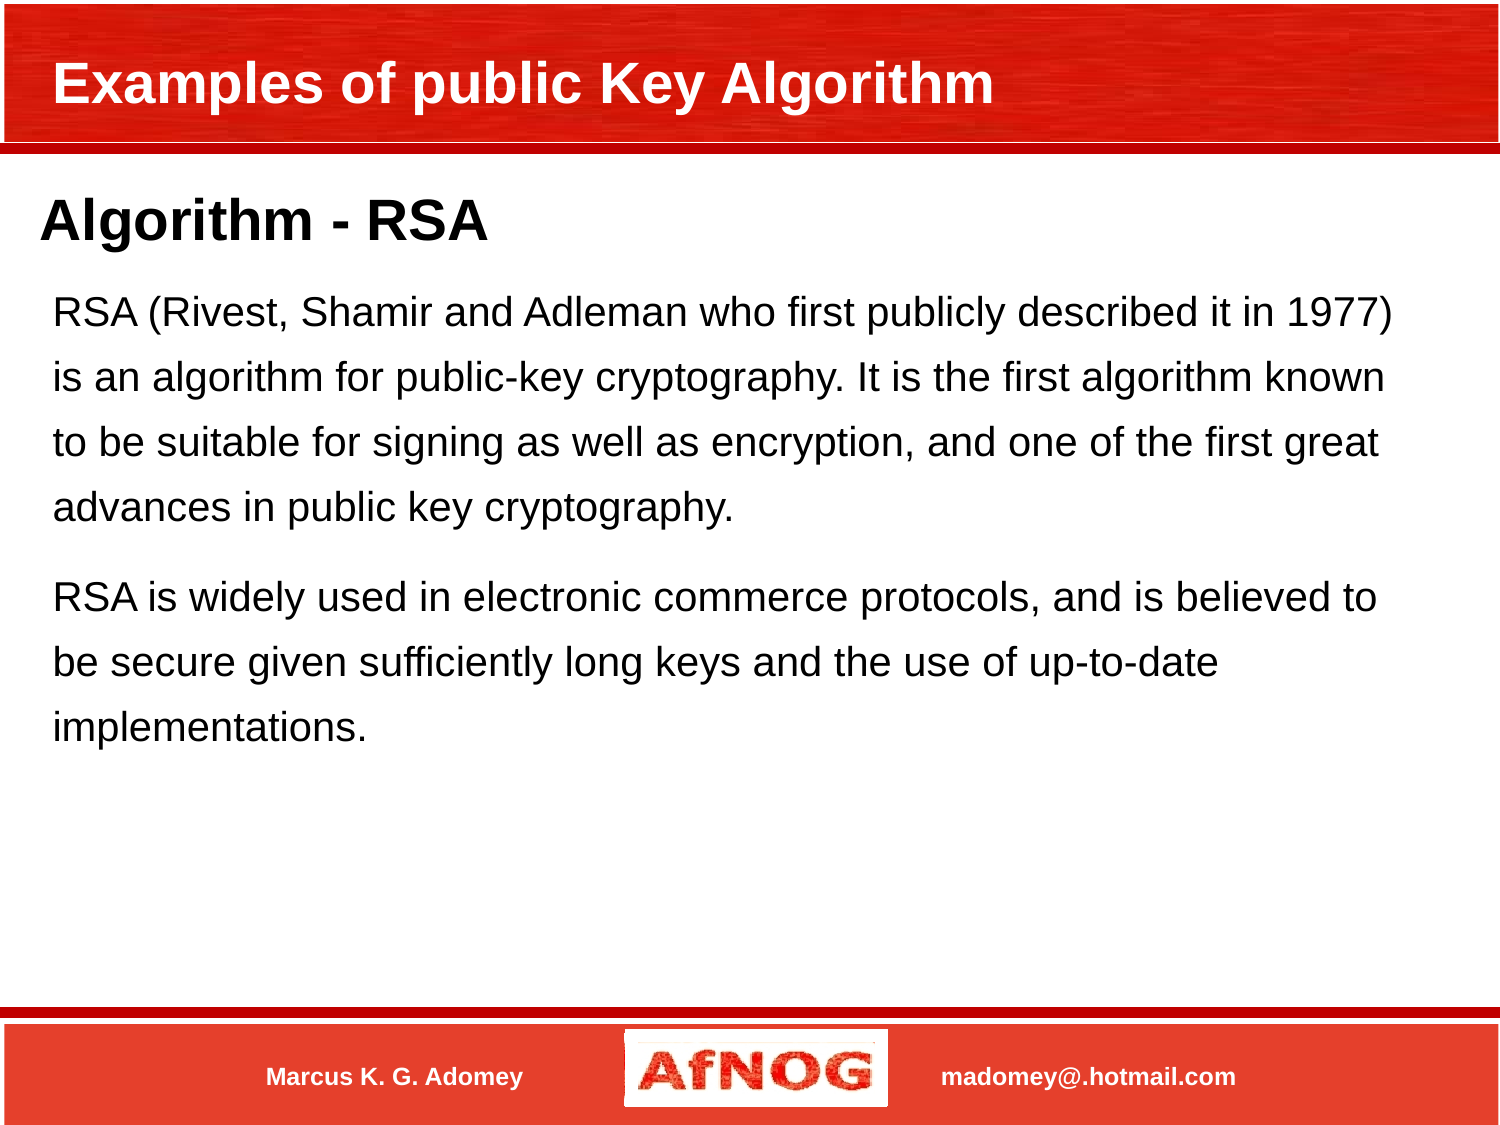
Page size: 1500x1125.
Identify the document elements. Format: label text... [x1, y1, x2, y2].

text_box Examples of public Key Algorithm [37, 37, 1255, 123]
text_box Algorithm - RSA [24, 174, 723, 261]
text_box RSA (Rivest, Shamir and Adleman who first publicly described it in 1977) is an algorithm for public-key cryptography. It is the first algorithm known to be suitable for signing as well as encryption, and one of the first great advances in public key cryptography. RSA is widely used in electronic commerce protocols, and is believed to be secure given sufficiently long keys and the use of up-to-date implementations. [37, 262, 1438, 763]
